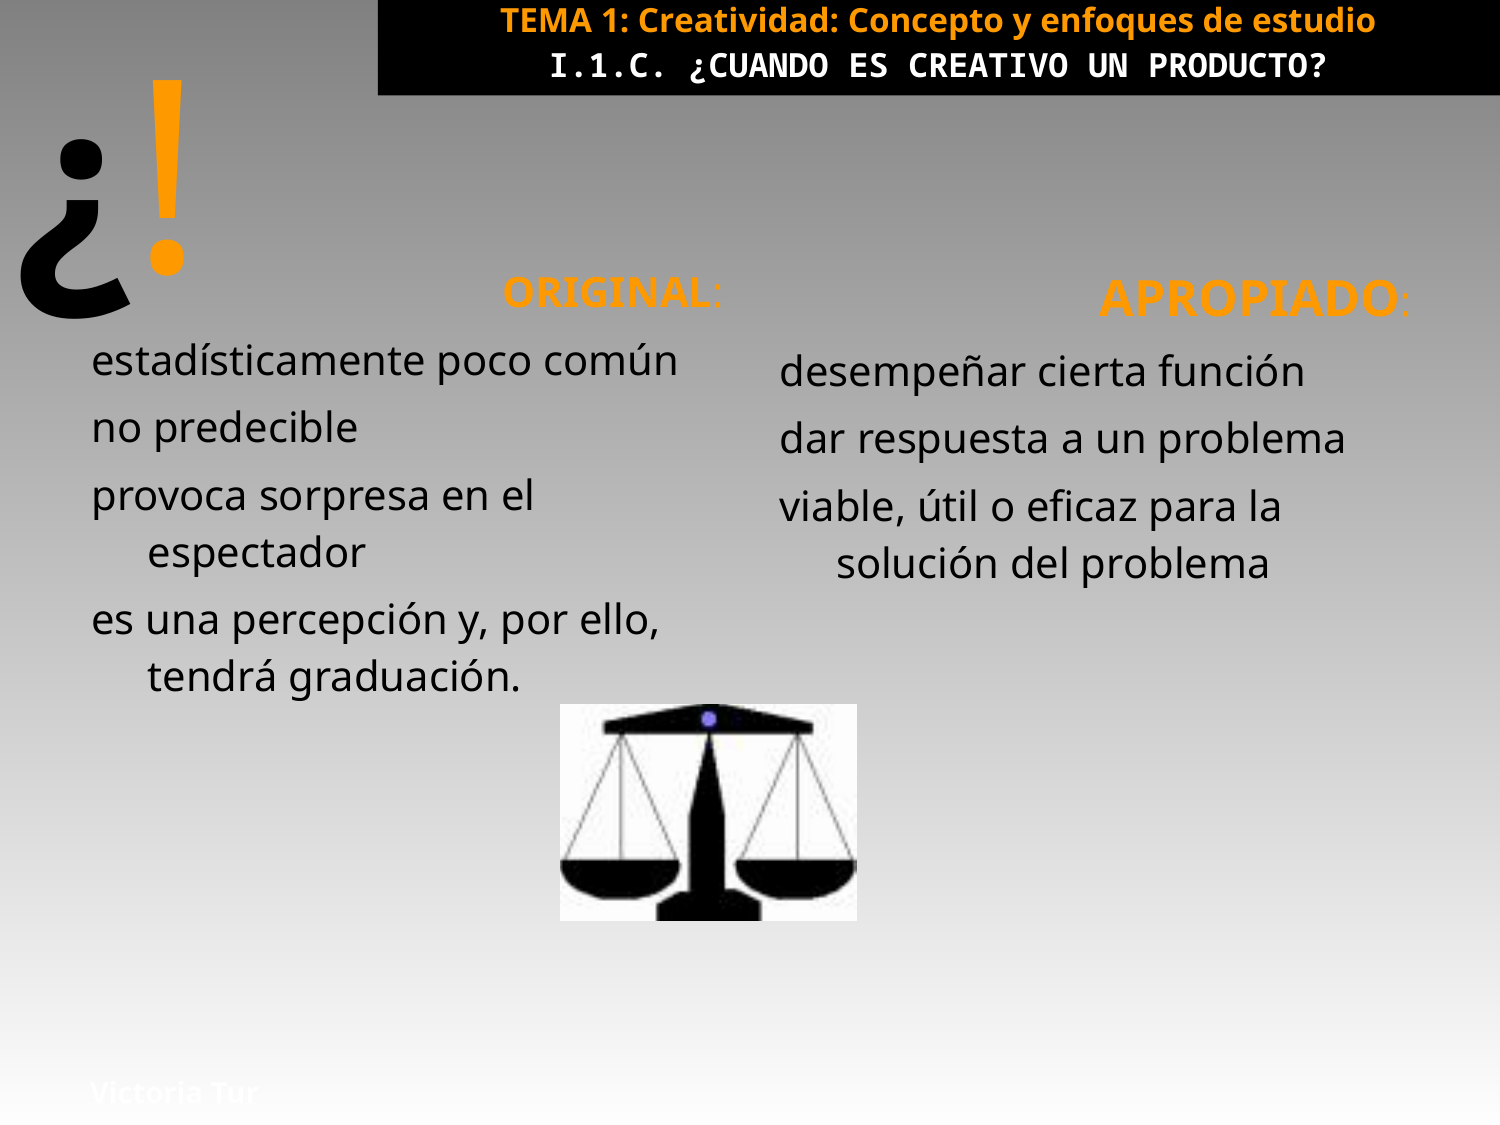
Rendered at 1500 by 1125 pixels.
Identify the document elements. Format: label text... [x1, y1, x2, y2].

list APROPIADO: desempeñar cierta función dar respuesta a un problema viable, útil o eficaz para la solución del problema [765, 255, 1427, 998]
picture [560, 704, 857, 921]
list ORIGINAL: estadísticamente poco común no predecible provoca sorpresa en el espectador es una percepción y, por ello, tendrá graduación. [76, 255, 739, 998]
text_box TEMA 1: Creatividad: Concepto y enfoques de estudio I.1.C. ¿CUANDO ES CREATIVO UN PRODUCTO? [377, 0, 1500, 96]
